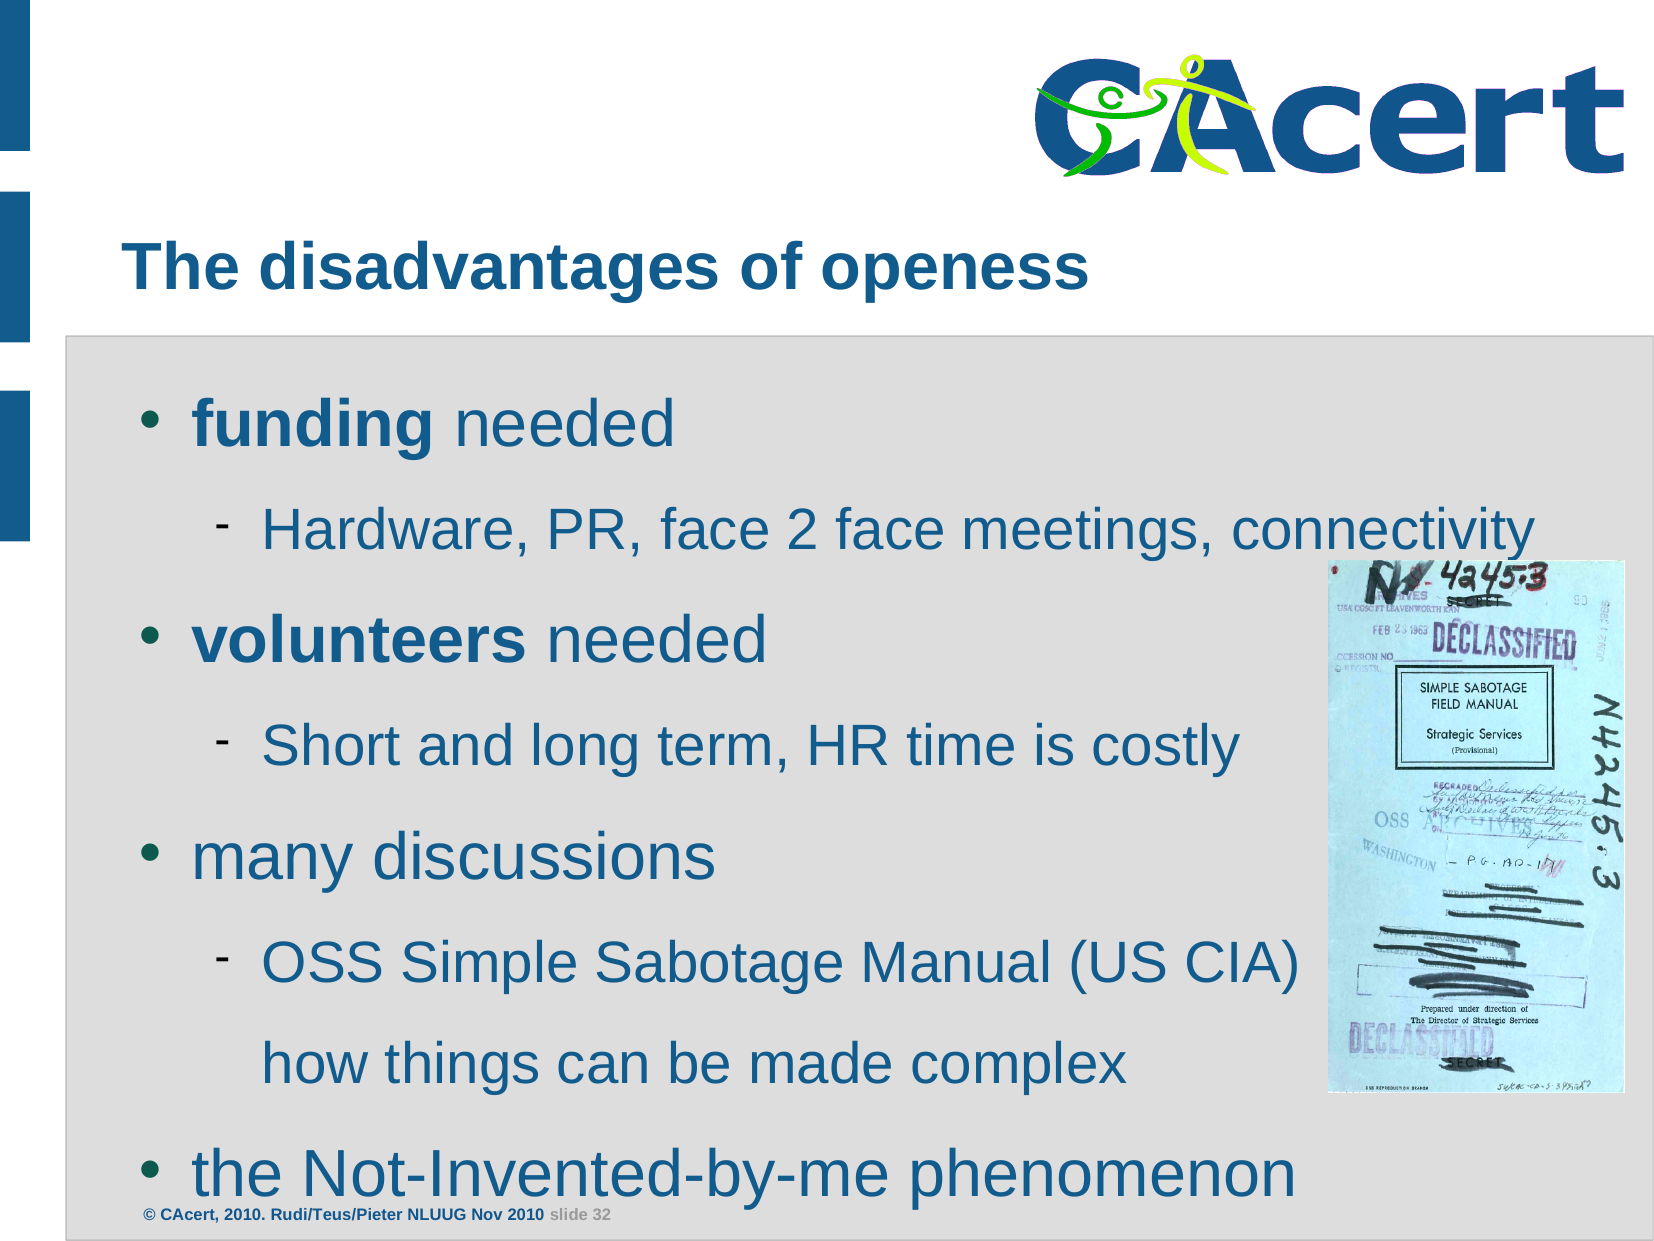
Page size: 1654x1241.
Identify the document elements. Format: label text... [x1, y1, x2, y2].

picture [1328, 560, 1625, 1093]
picture [1033, 53, 1625, 178]
list funding needed Hardware, PR, face 2 face meetings, connectivity volunteers needed Short and long term, HR time is costly many discussions OSS Simple Sabotage Manual (US CIA) how things can be made complex the Not-Invented-by-me phenomenon [121, 344, 1594, 1241]
title The disadvantages of openess [121, 177, 1533, 315]
